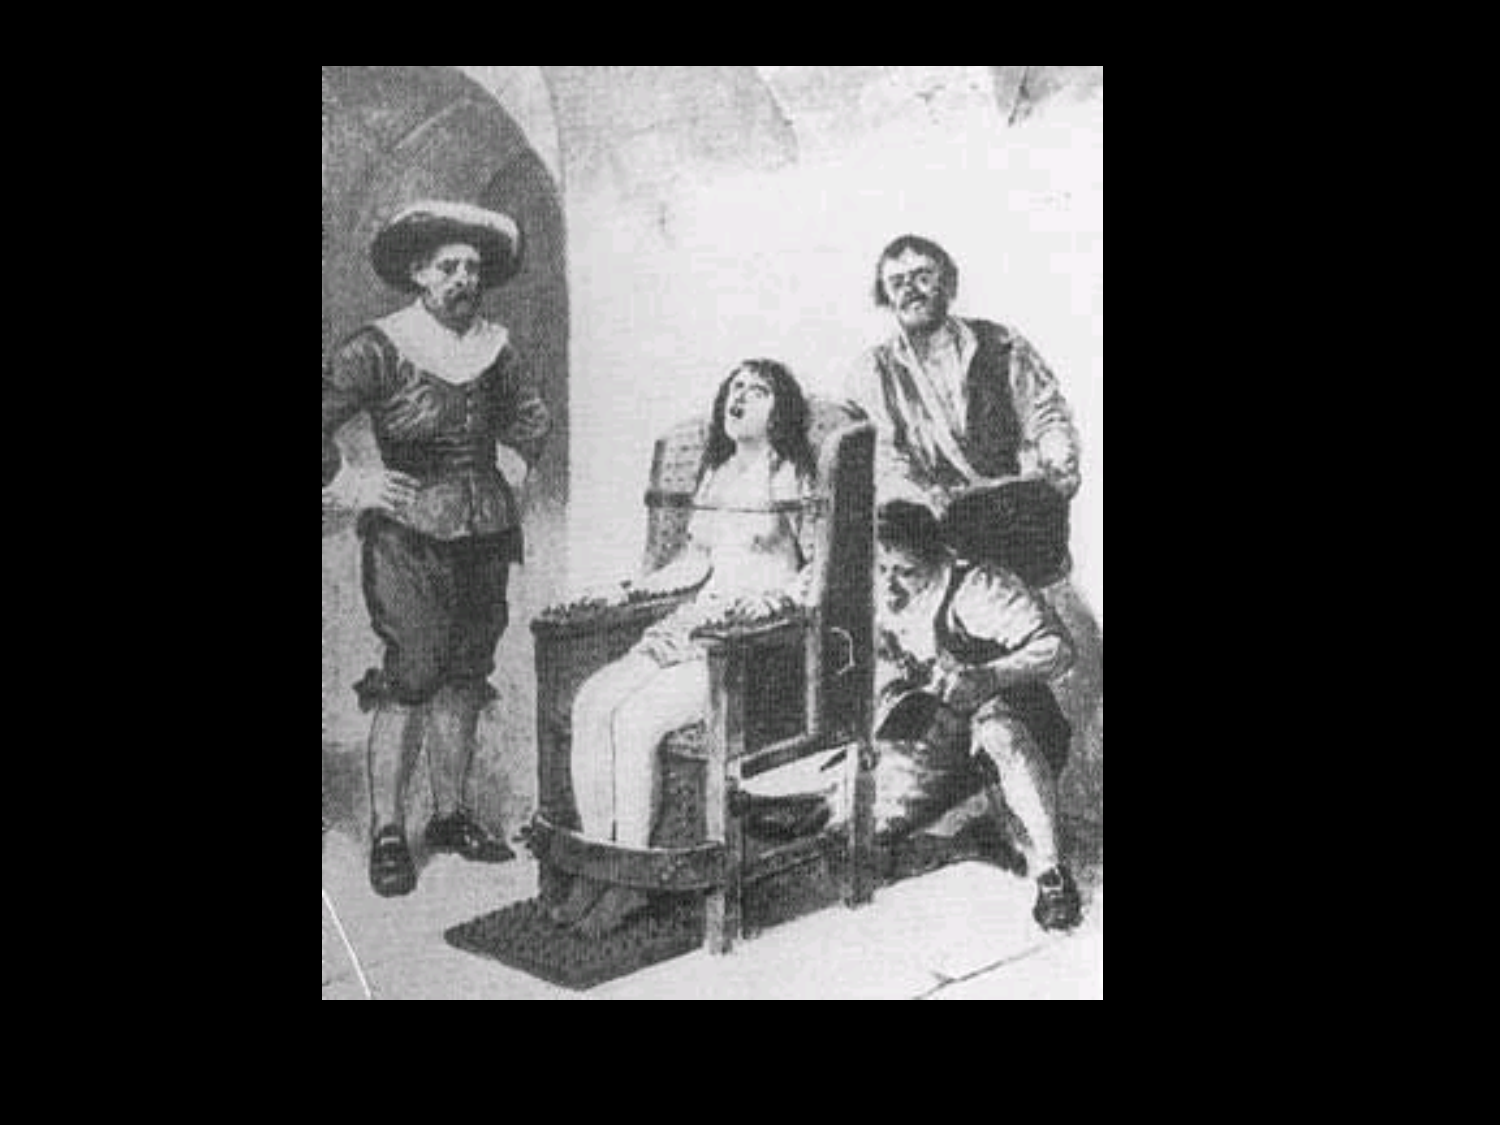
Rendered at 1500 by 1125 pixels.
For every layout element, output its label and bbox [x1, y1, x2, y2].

picture [322, 66, 1103, 1000]
